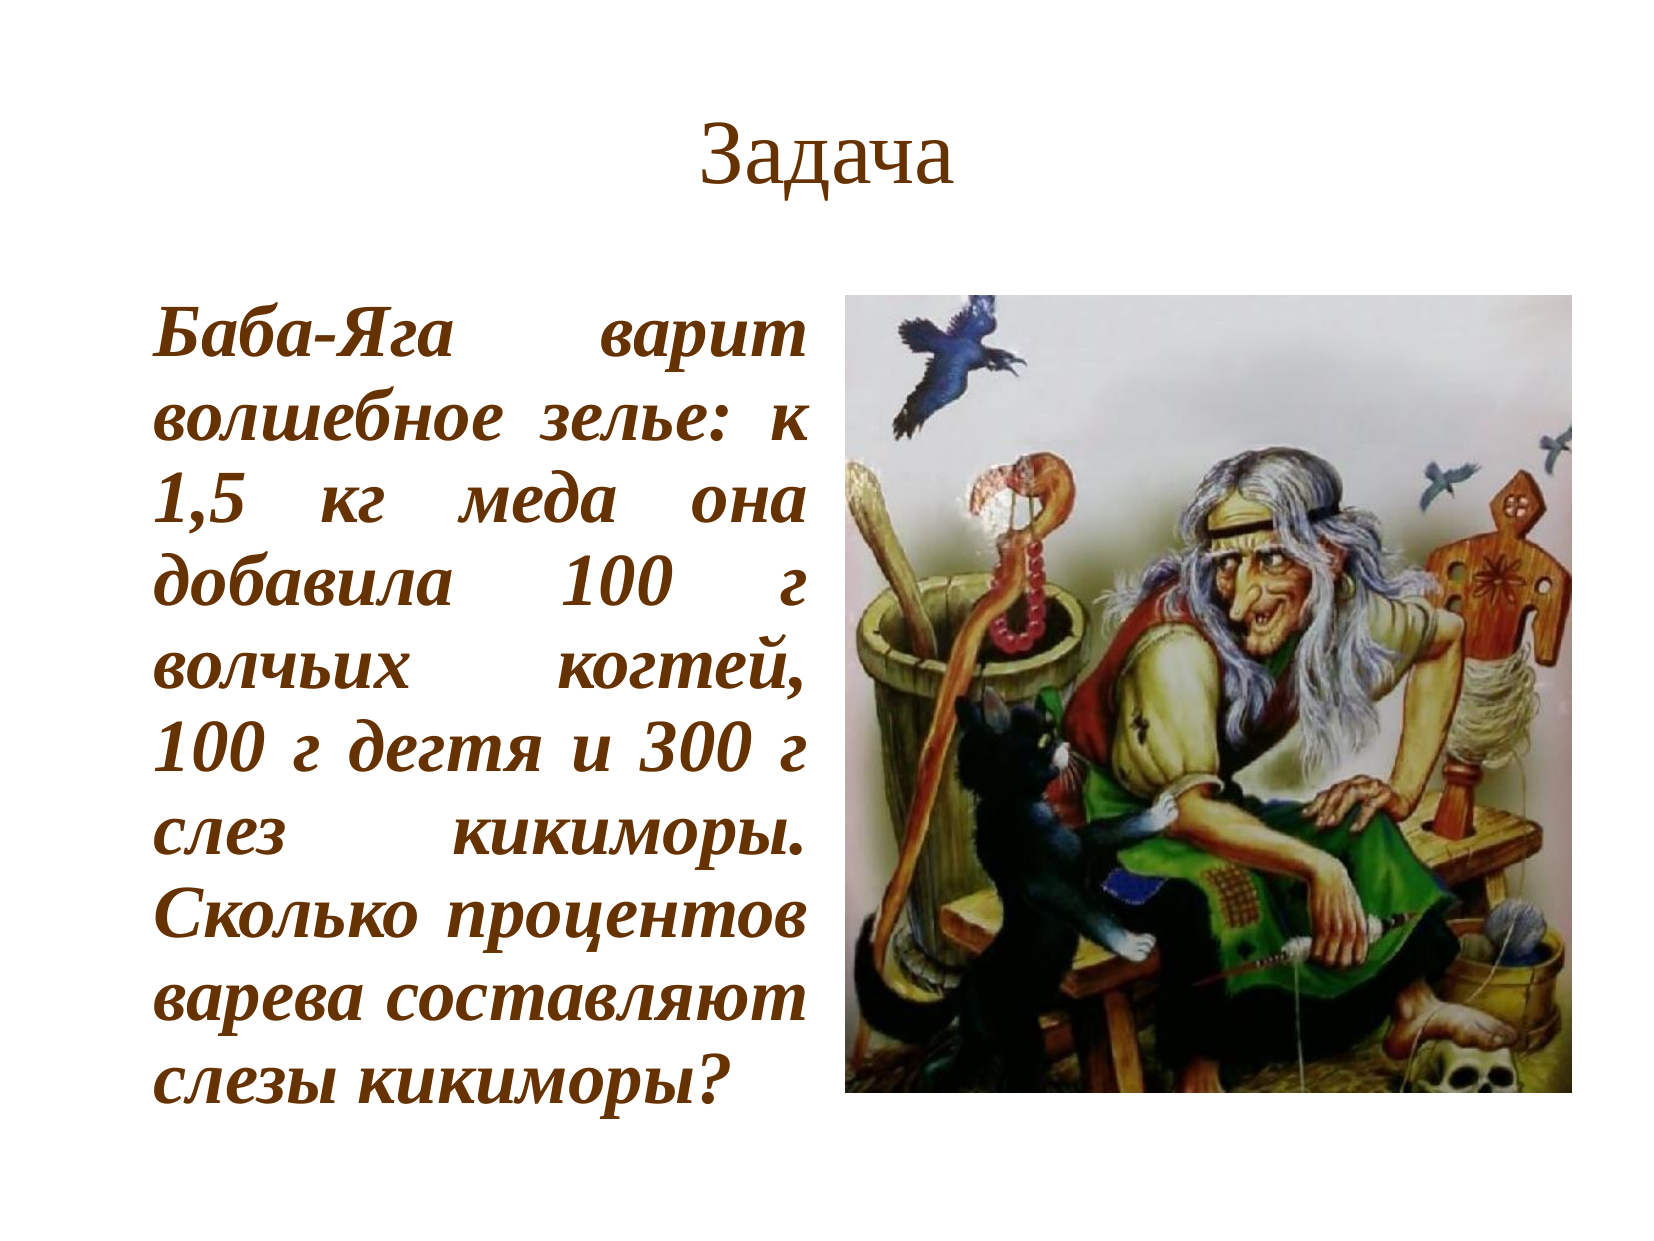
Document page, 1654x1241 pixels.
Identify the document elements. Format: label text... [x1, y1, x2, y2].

title Задача [82, 56, 1571, 250]
list Баба-Яга варит волшебное зелье: к 1,5 кг меда она добавила 100 г волчьих когтей, 100 г дегтя и 300 г слез кикиморы. Сколько процентов варева составляют слезы кикиморы? [82, 290, 809, 1120]
picture [845, 295, 1572, 1093]
